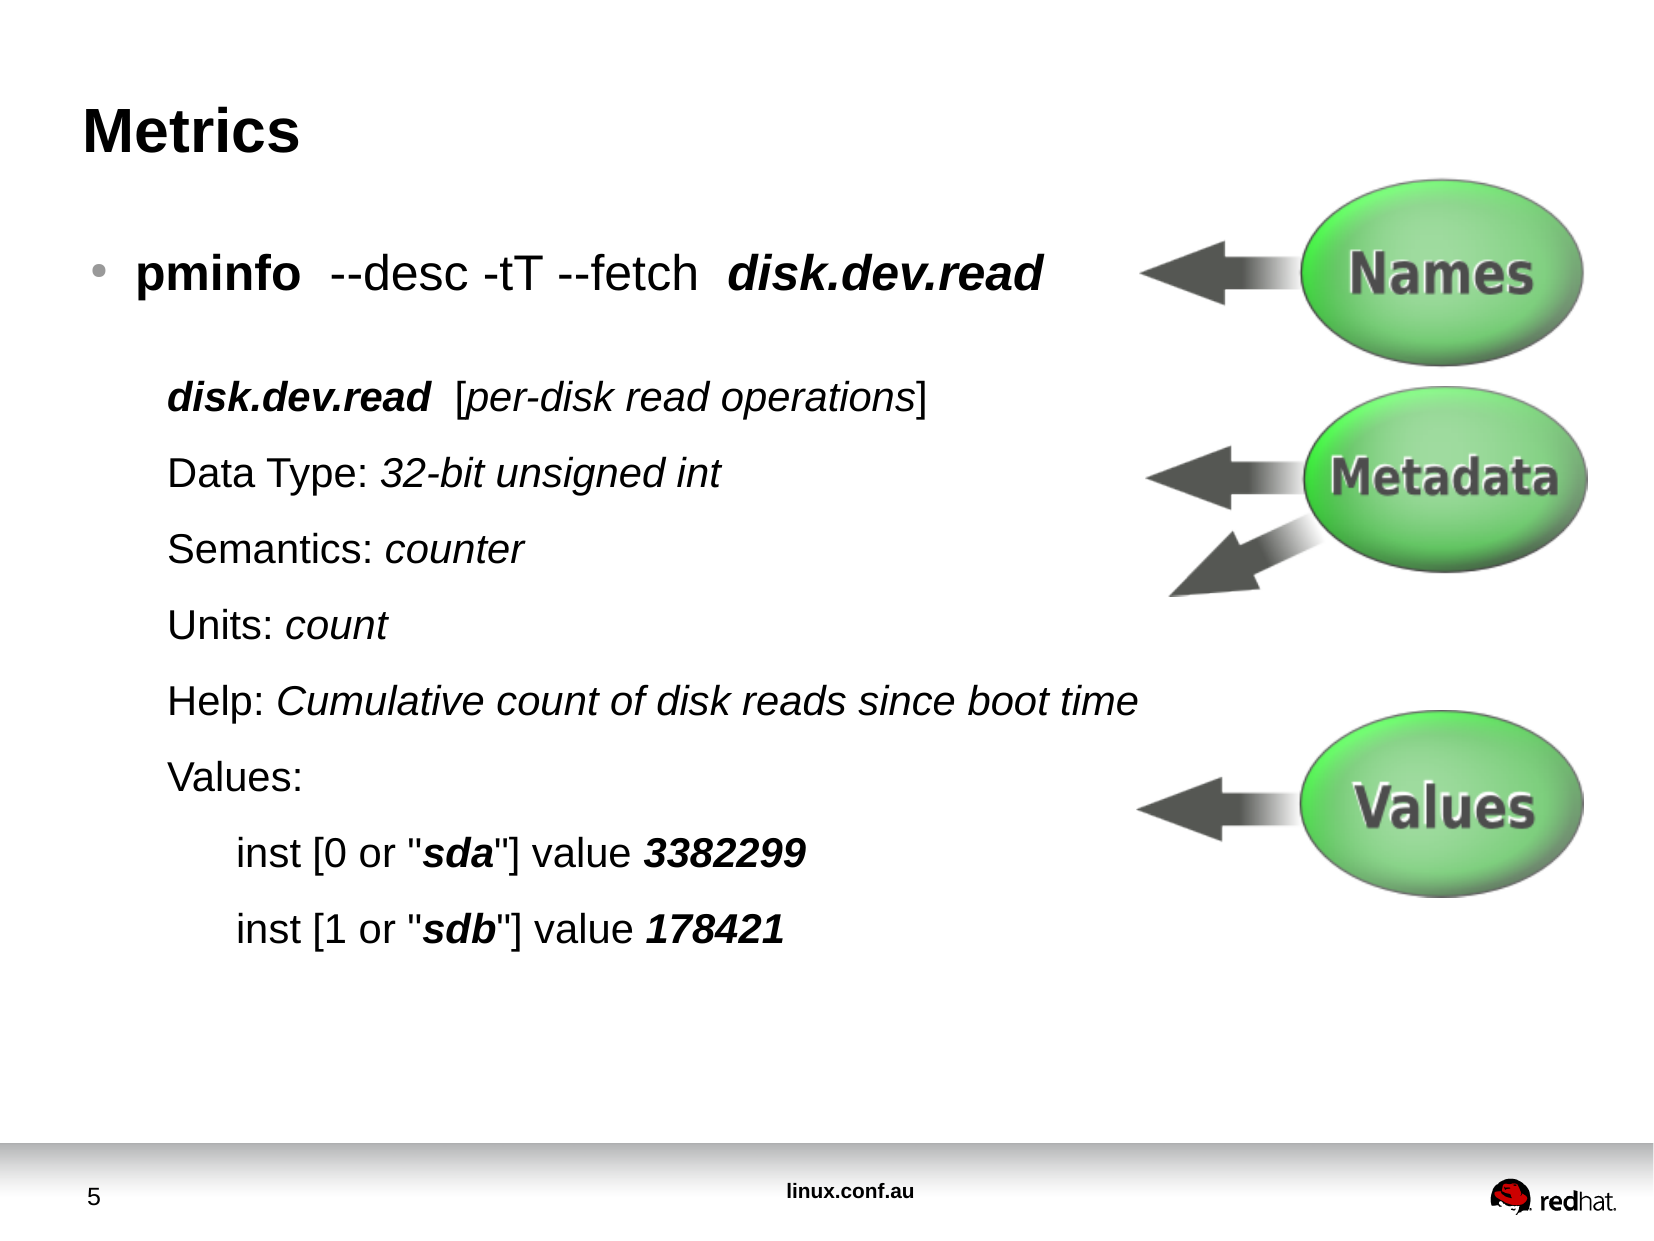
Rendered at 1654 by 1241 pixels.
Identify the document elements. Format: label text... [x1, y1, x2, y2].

picture [1136, 710, 1584, 898]
list pminfo --desc -tT --fetch disk.dev.read disk.dev.read [per-disk read operations] Data Type: 32-bit unsigned int Semantics: counter Units: count Help: Cumulative count of disk reads since boot time Values: inst [0 or "sda"] value 3382299 inst [1 or "sdb"] value 178421 [75, 244, 1576, 1038]
picture [1139, 66, 1654, 597]
picture [0, 1143, 1654, 1241]
title Metrics [82, 37, 1571, 226]
